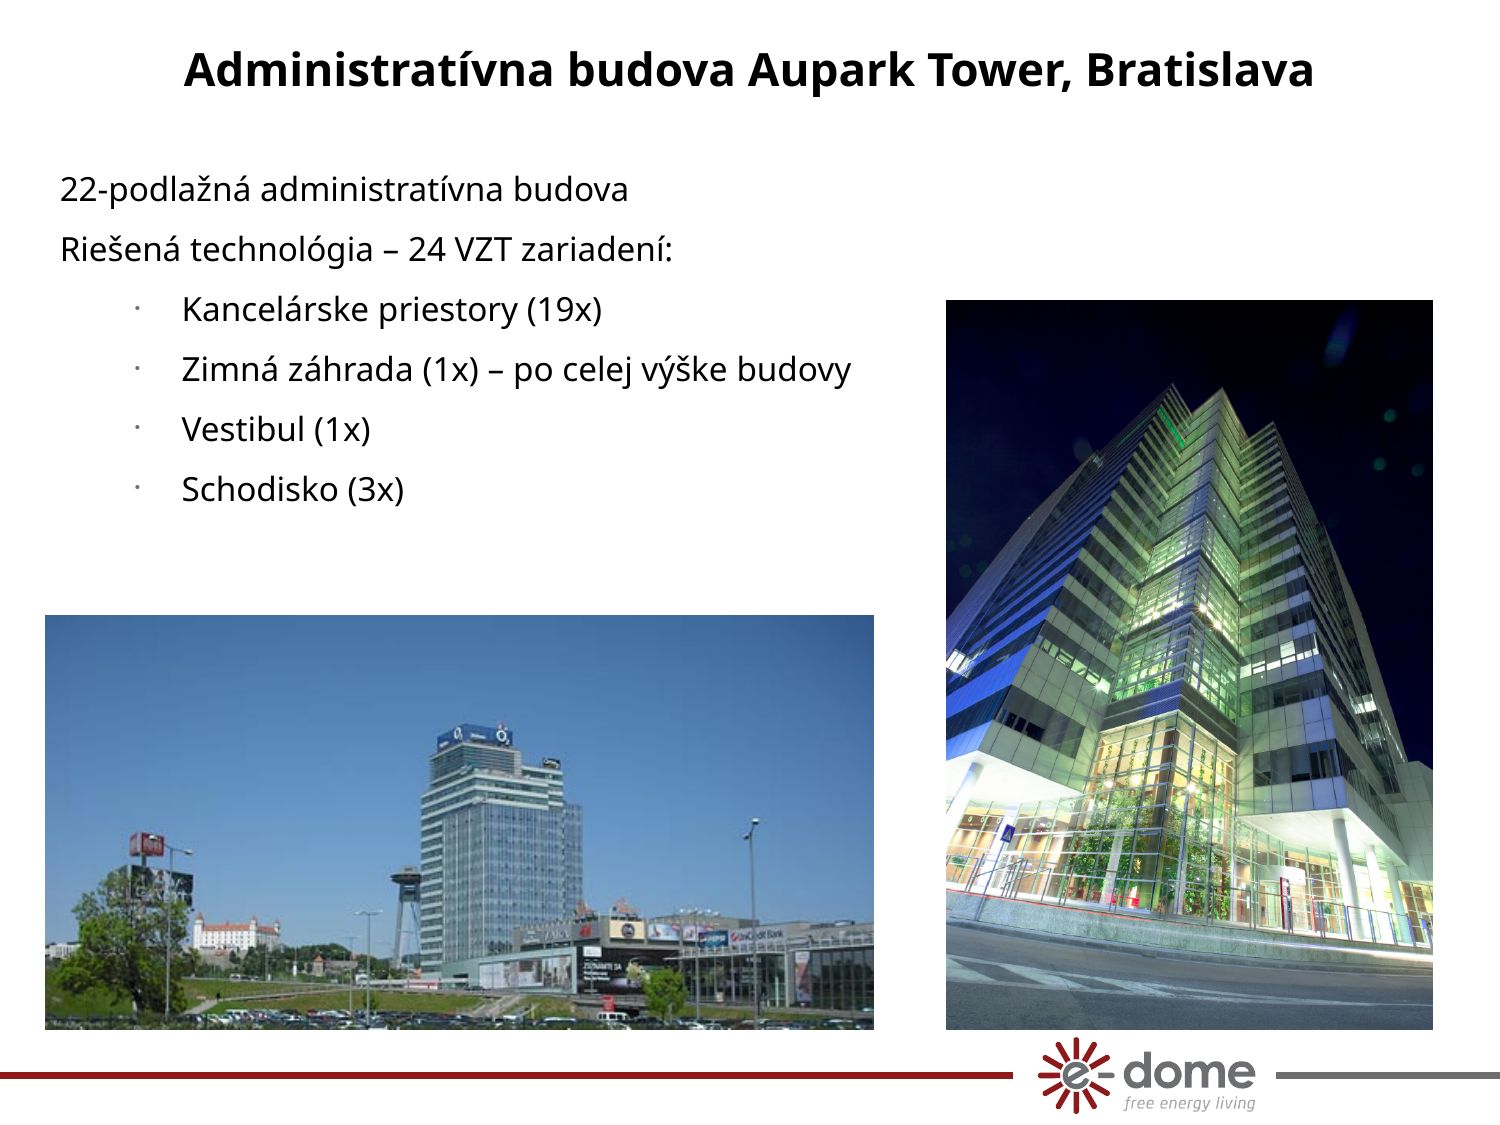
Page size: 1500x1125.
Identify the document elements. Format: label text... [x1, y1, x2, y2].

text_box 22-podlažná administratívna budova Riešená technológia – 24 VZT zariadení: Kancelárske priestory (19x) Zimná záhrada (1x) – po celej výške budovy Vestibul (1x) Schodisko (3x) [44, 140, 947, 575]
picture [45, 615, 874, 1030]
picture [946, 300, 1433, 1030]
text_box Administratívna budova Aupark Tower, Bratislava [0, 17, 1500, 119]
